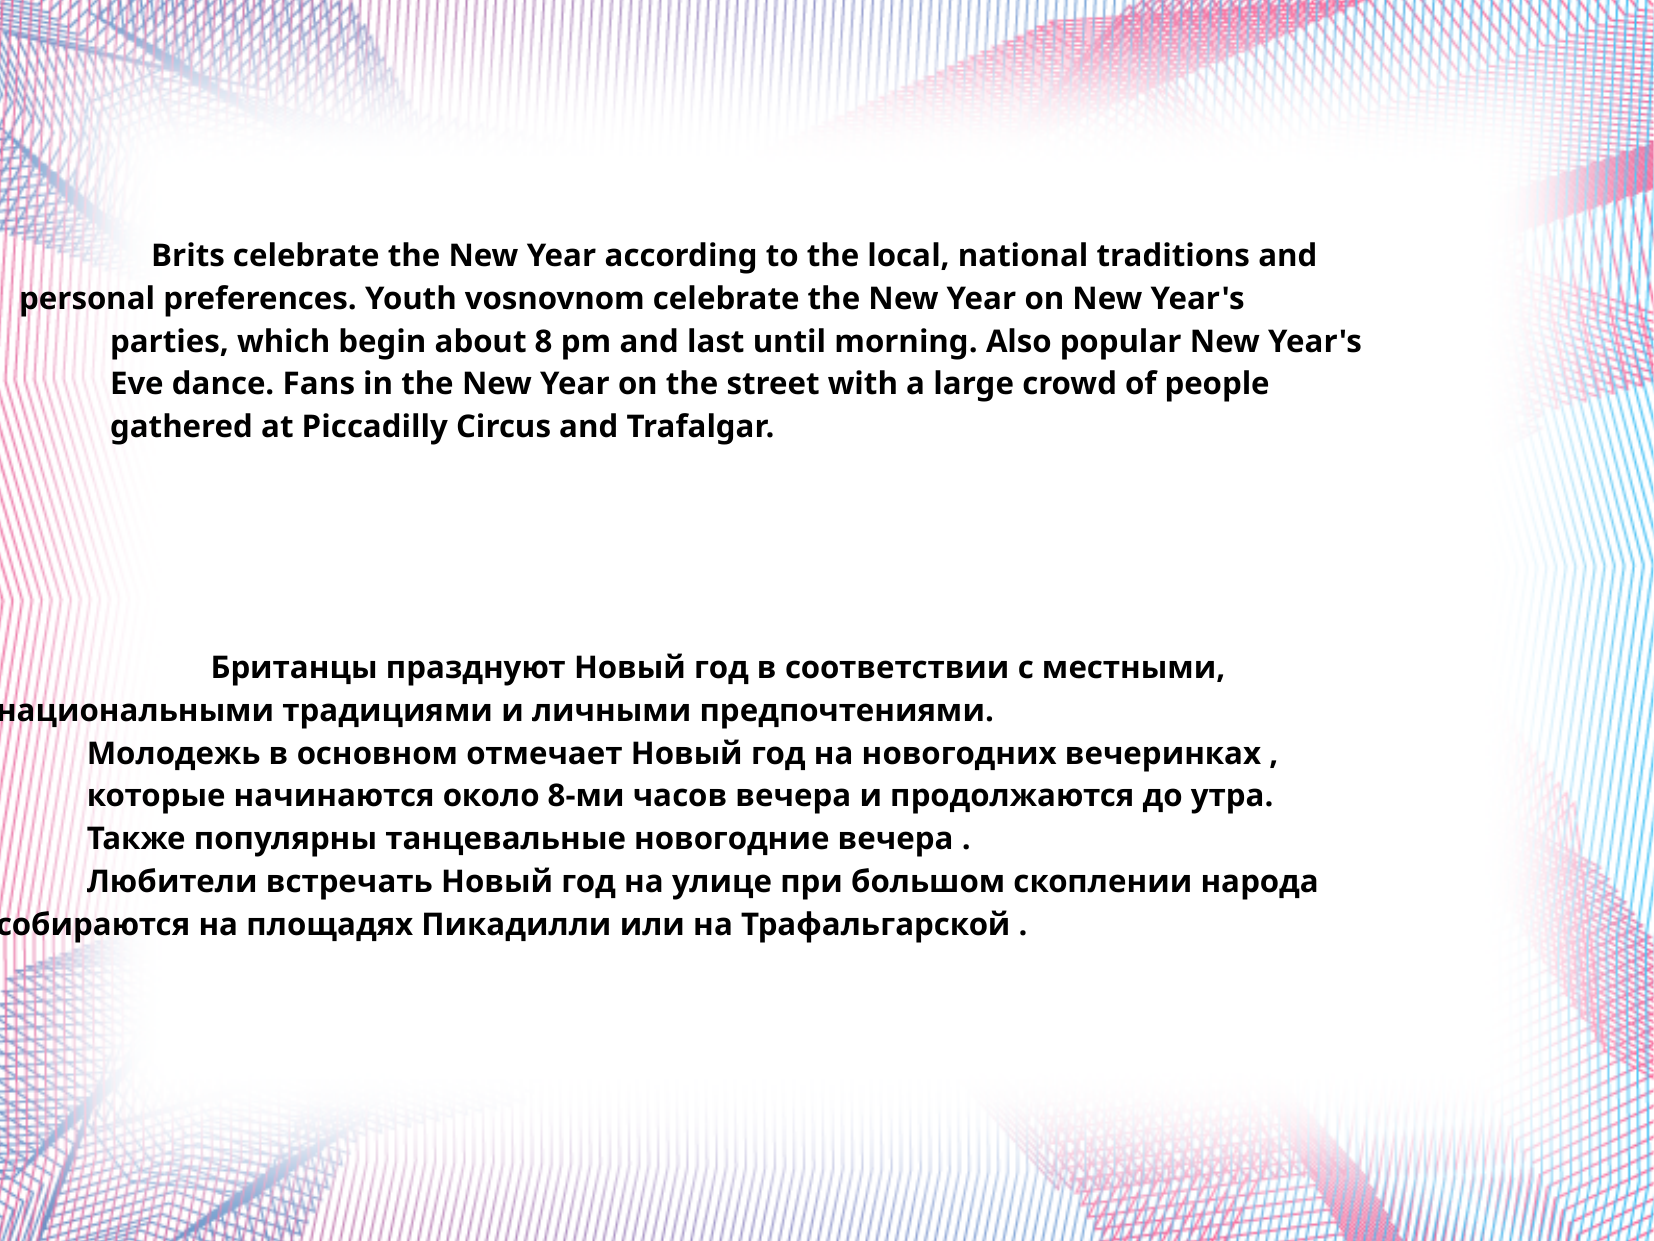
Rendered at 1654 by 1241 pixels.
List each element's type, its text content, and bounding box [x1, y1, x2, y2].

text_box Британцы празднуют Новый год в соответствии с местными, национальными традициями и личными предпочтениями. Молодежь в основном отмечает Новый год на новогодних вечеринках , которые начинаются около 8-ми часов вечера и продолжаются до утра. Также популярны танцевальные новогодние вечера . Любители встречать Новый год на улице при большом скоплении народа собираются на площадях Пикадилли или на Трафальгарской . [0, 637, 1642, 1075]
text_box Brits celebrate the New Year according to the local, national traditions and personal preferences. Youth vosnovnom celebrate the New Year on New Year's parties, which begin about 8 pm and last until morning. Also popular New Year's Eve dance. Fans in the New Year on the street with a large crowd of people gathered at Piccadilly Circus and Trafalgar. [4, 141, 1654, 661]
picture [0, 0, 1654, 637]
picture [0, 661, 1654, 1241]
